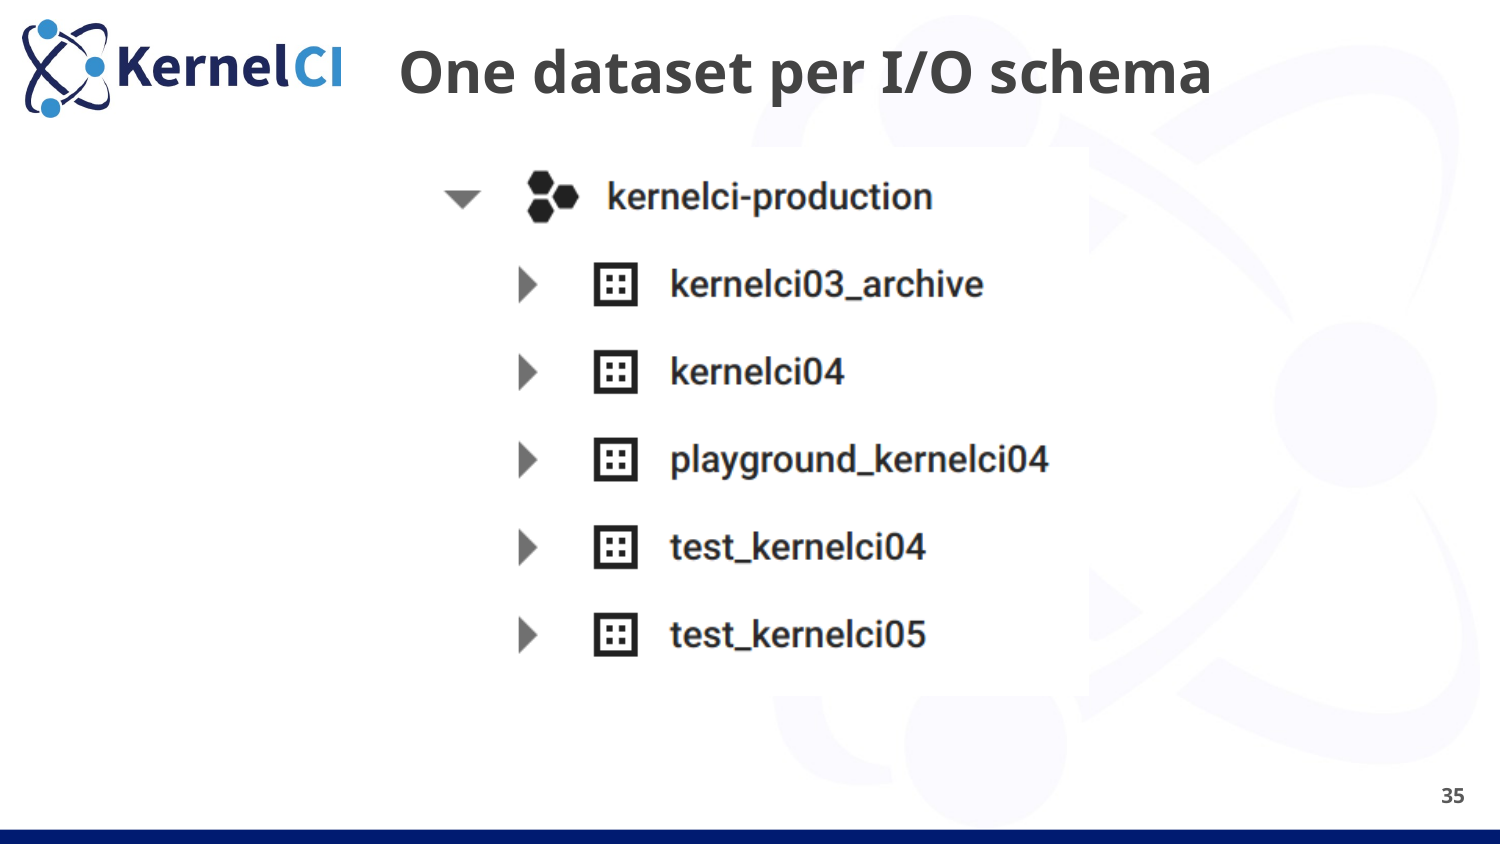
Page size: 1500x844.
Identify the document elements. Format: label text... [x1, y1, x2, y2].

picture [411, 15, 1480, 828]
slide_number <number> [1389, 764, 1480, 830]
picture [22, 19, 341, 118]
title One dataset per I/O schema [383, 23, 1455, 117]
